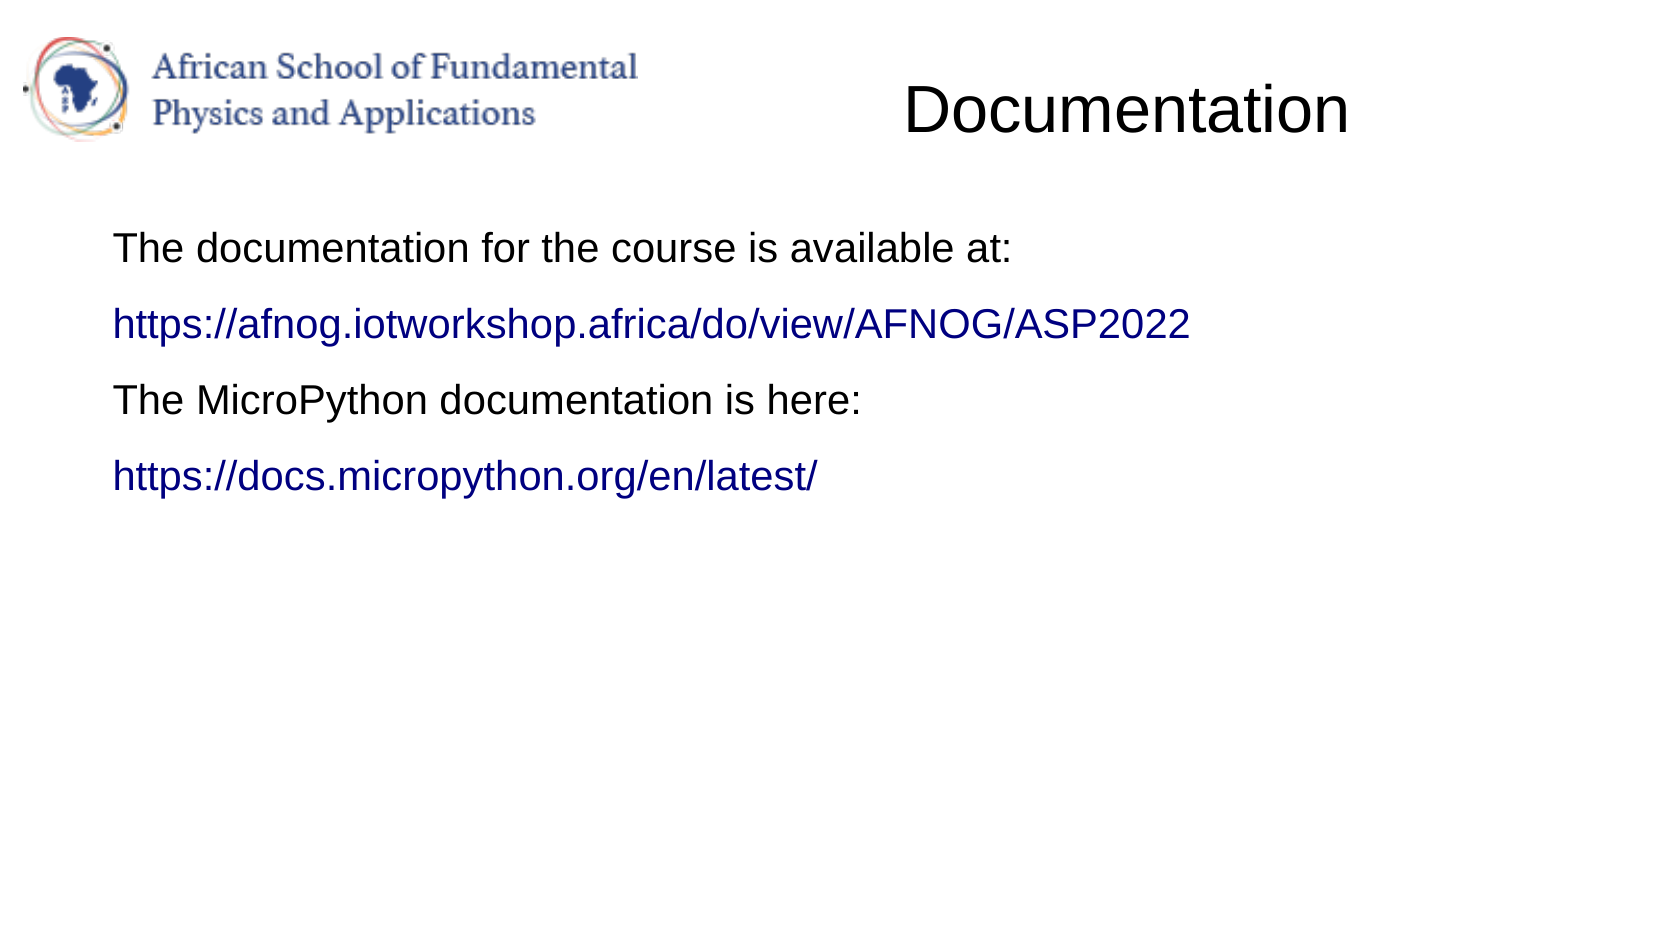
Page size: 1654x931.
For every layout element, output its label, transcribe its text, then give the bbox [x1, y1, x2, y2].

picture [23, 37, 638, 142]
list The documentation for the course is available at: https://afnog.iotworkshop.africa/do/view/AFNOG/ASP2022 The MicroPython documentation is here: https://docs.micropython.org/en/latest/ [112, 225, 1601, 765]
title Documentation [679, 32, 1576, 188]
